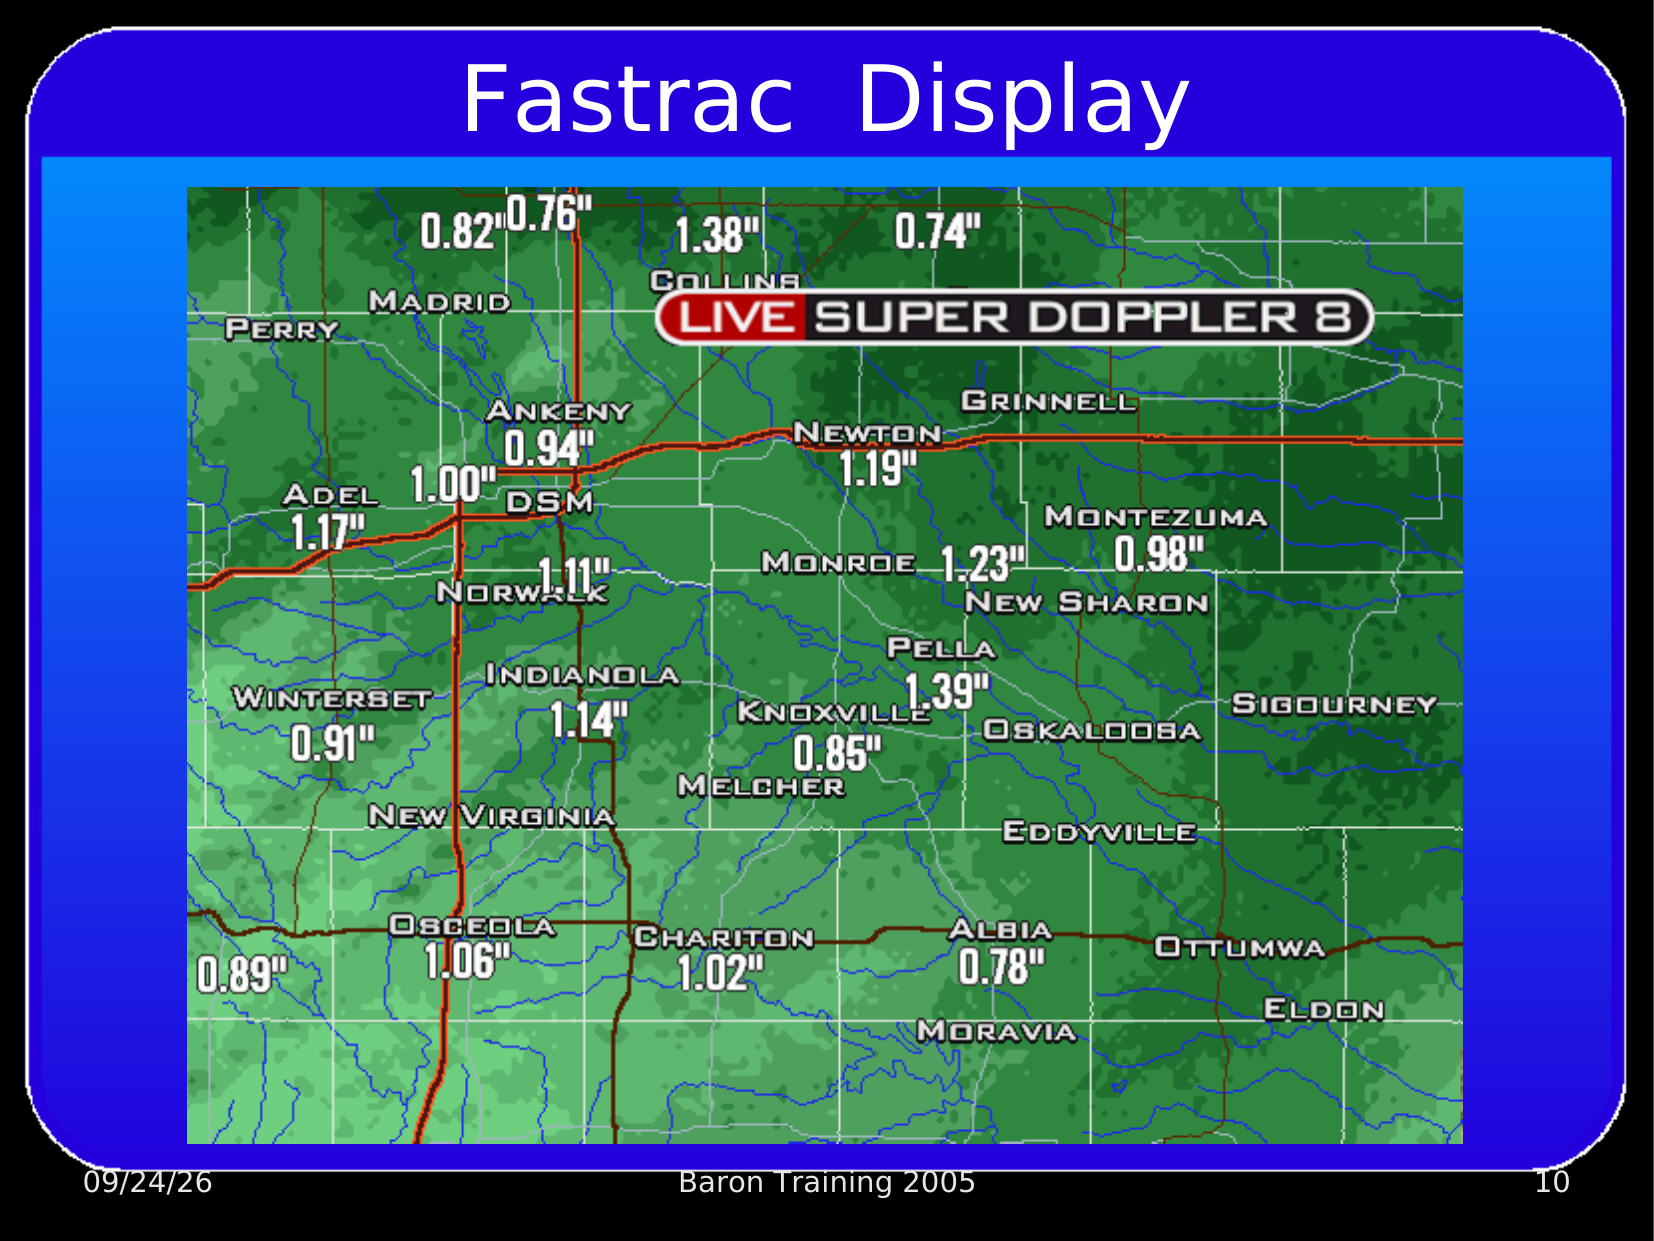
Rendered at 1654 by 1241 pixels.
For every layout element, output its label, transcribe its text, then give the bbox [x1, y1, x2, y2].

picture [0, 0, 1654, 1241]
title Fastrac Display [82, 46, 1571, 154]
